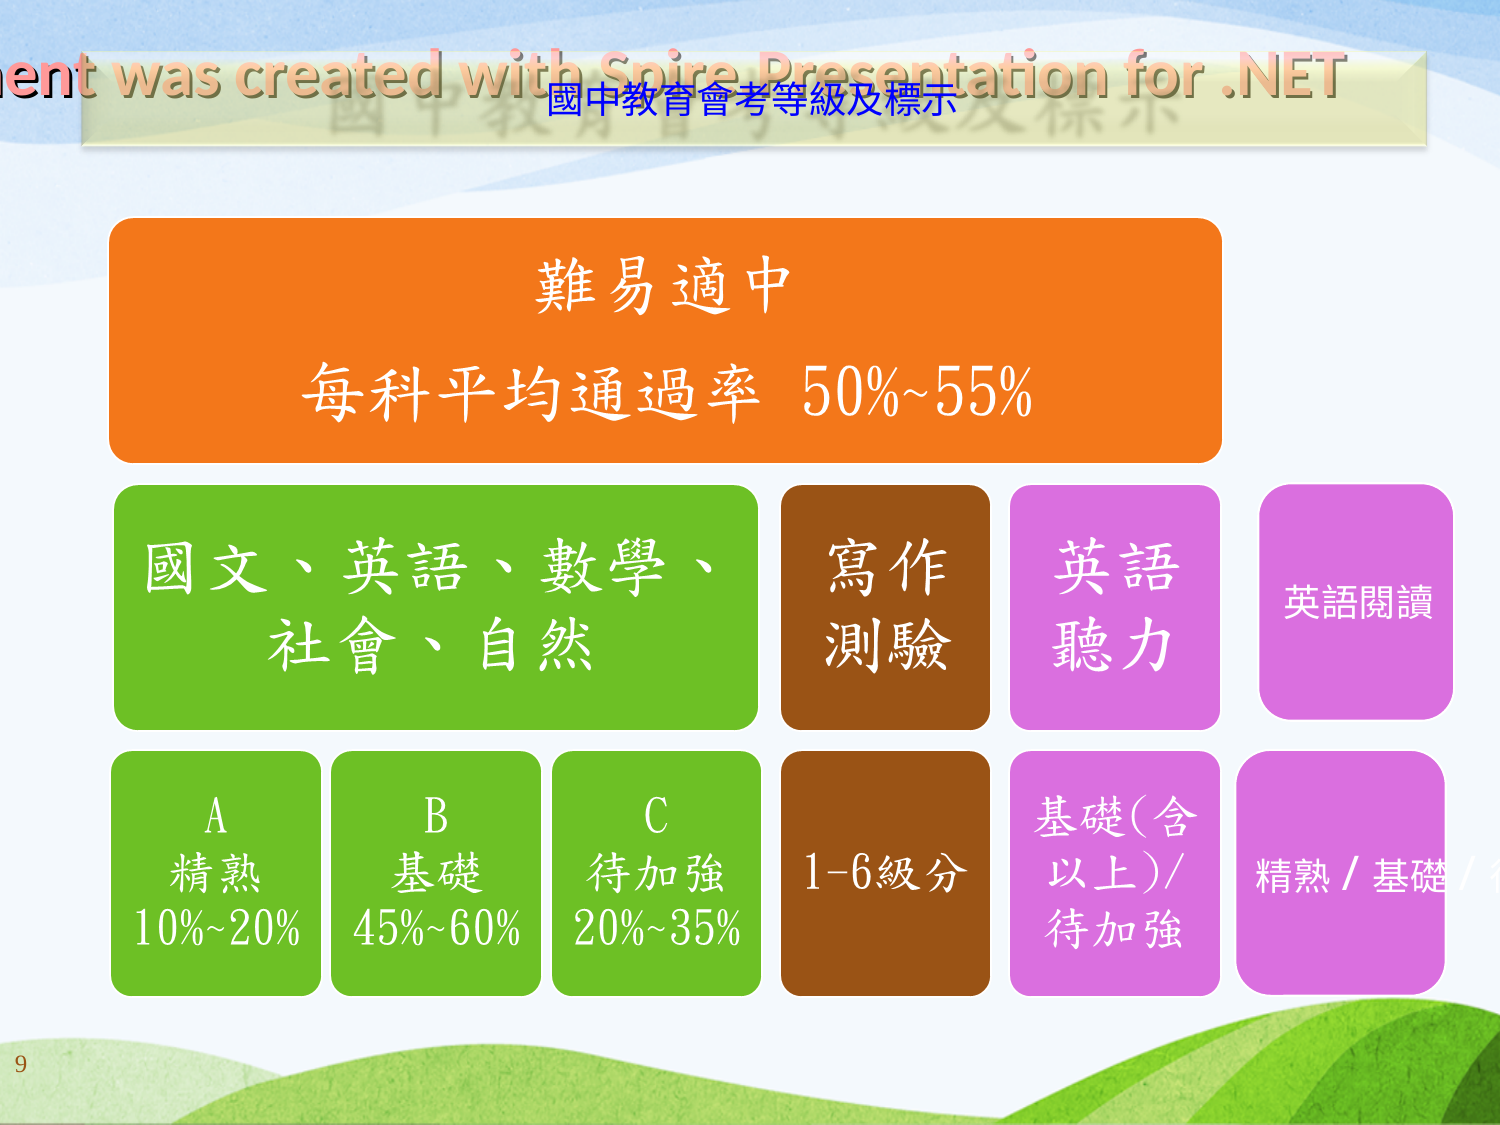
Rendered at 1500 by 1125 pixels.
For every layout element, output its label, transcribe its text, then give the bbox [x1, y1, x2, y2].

text_box 9 [0, 1045, 94, 1084]
text_box [1440, 867, 1446, 890]
text_box [1258, 498, 1263, 706]
text_box 精熟/基礎/待加強 [1241, 756, 1440, 990]
text_box [1449, 498, 1455, 706]
text_box [1440, 765, 1446, 862]
text_box 英語閱讀 [1263, 489, 1449, 715]
text_box [1235, 765, 1241, 980]
text_box [1272, 483, 1440, 489]
picture [0, 0, 1500, 1125]
text_box [1272, 715, 1440, 721]
text_box [1440, 892, 1446, 980]
text_box 國中教育會考等級及標示 [81, 52, 1425, 146]
text_box [1251, 990, 1430, 996]
text_box [1250, 749, 1431, 756]
